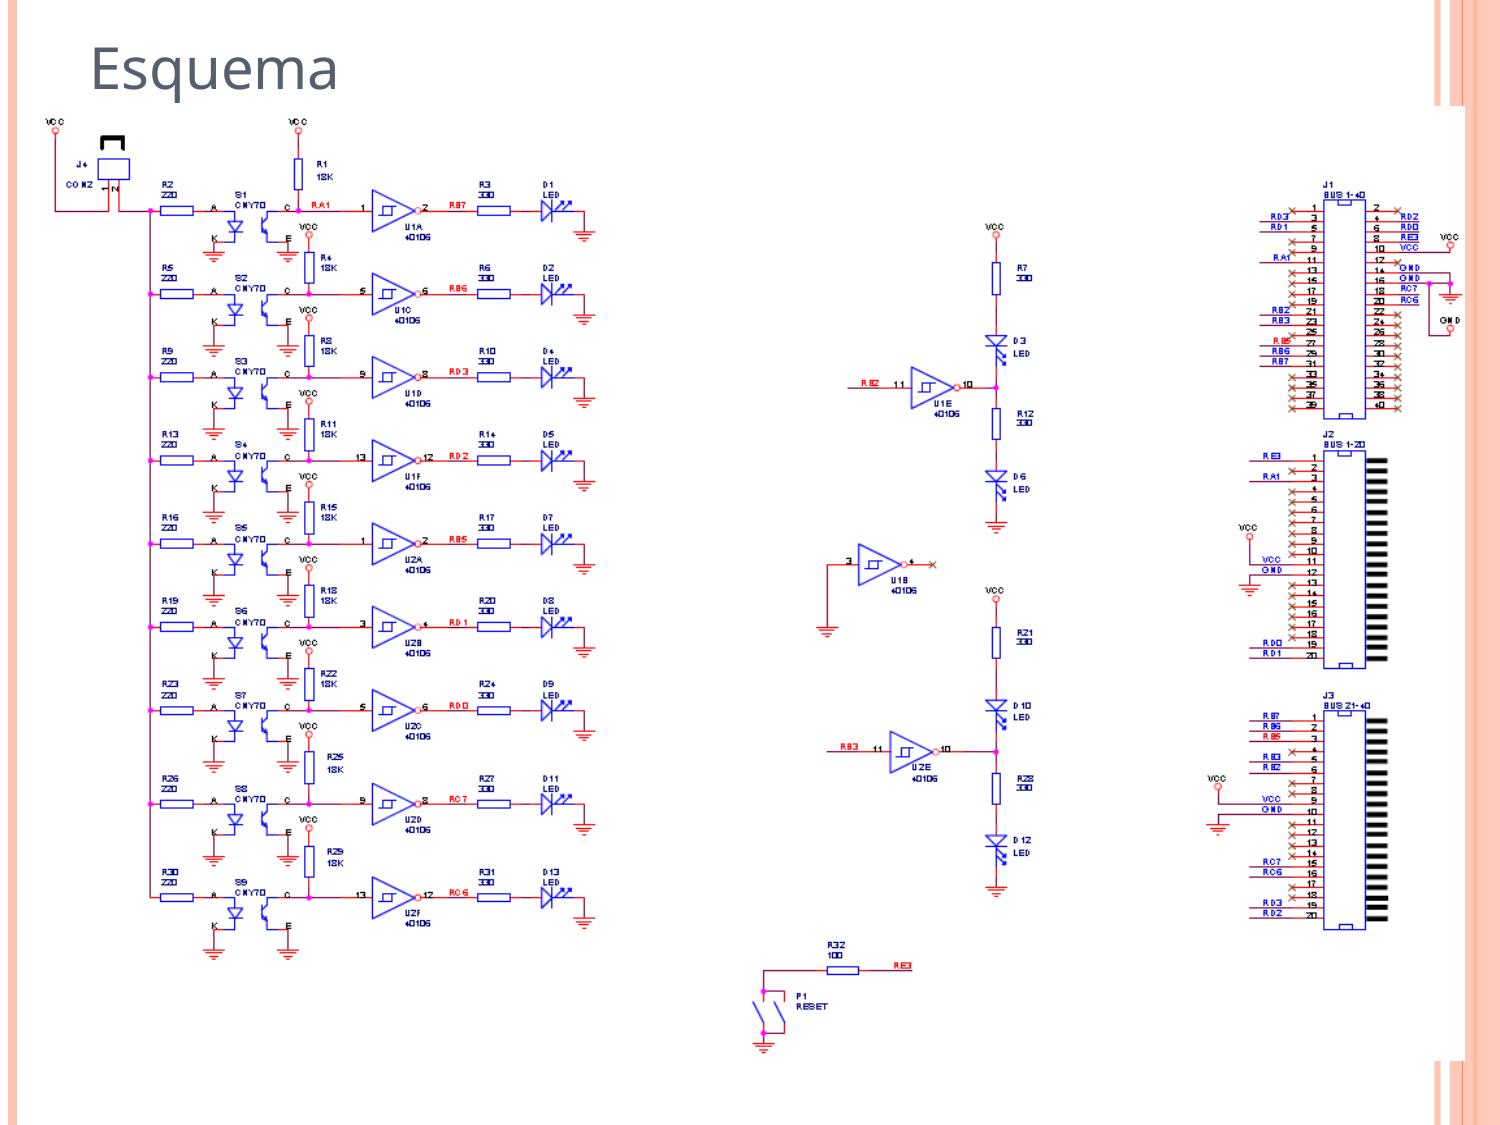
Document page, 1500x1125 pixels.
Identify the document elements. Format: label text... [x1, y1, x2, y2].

picture [34, 106, 1465, 1061]
title Esquema [75, 23, 1300, 106]
